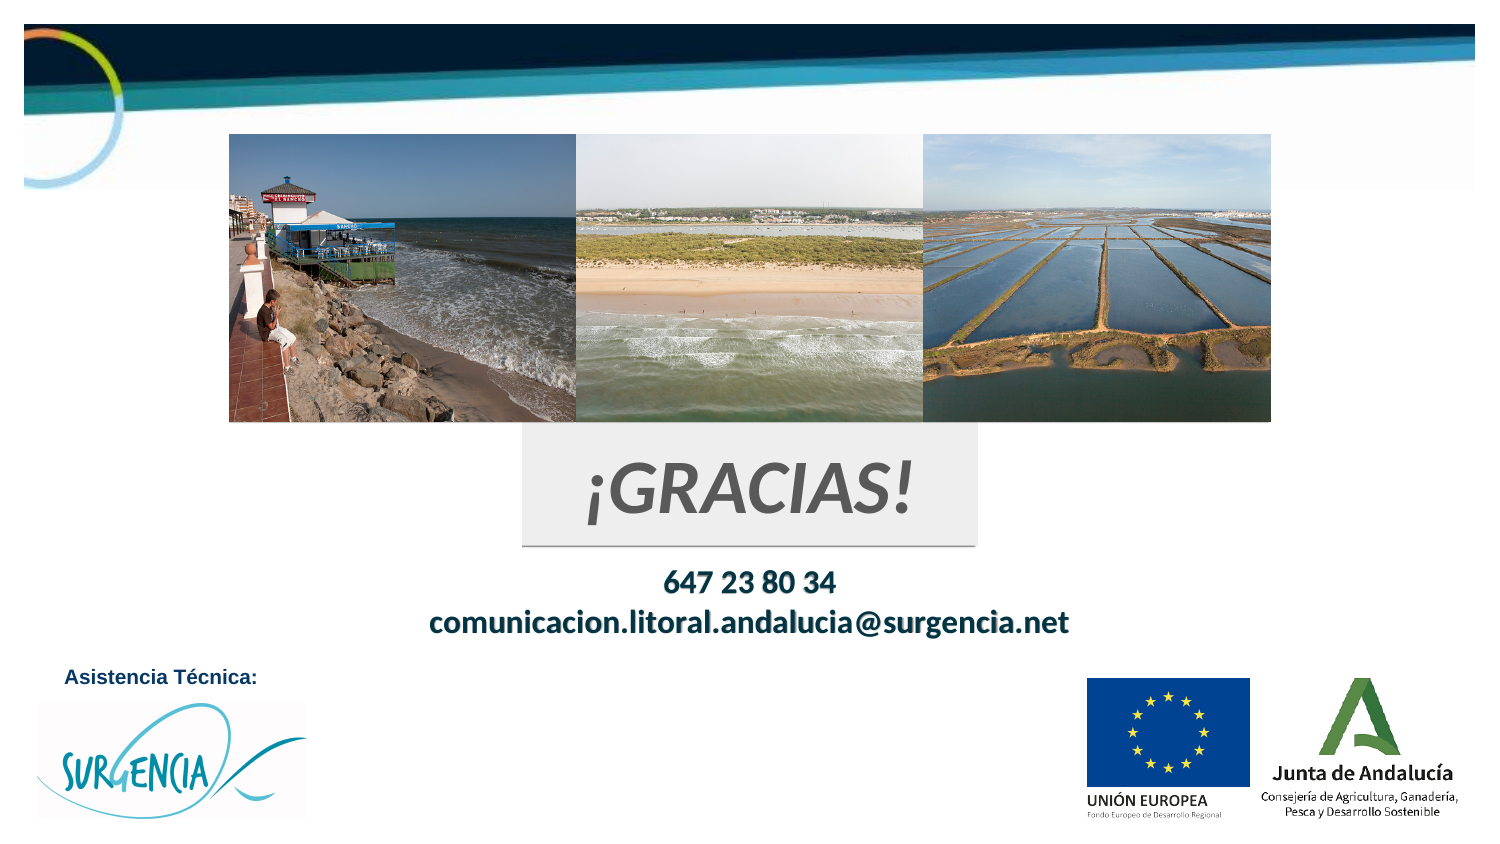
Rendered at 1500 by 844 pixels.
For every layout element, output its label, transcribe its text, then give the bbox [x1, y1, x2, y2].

picture [1087, 678, 1476, 819]
picture [37, 704, 307, 819]
text_box Asistencia Técnica: [48, 648, 274, 705]
text_box 647 23 80 34 comunicacion.litoral.andalucia@surgencia.net [403, 545, 1097, 657]
picture [24, 24, 1475, 422]
text_box ¡GRACIAS! [522, 424, 978, 545]
